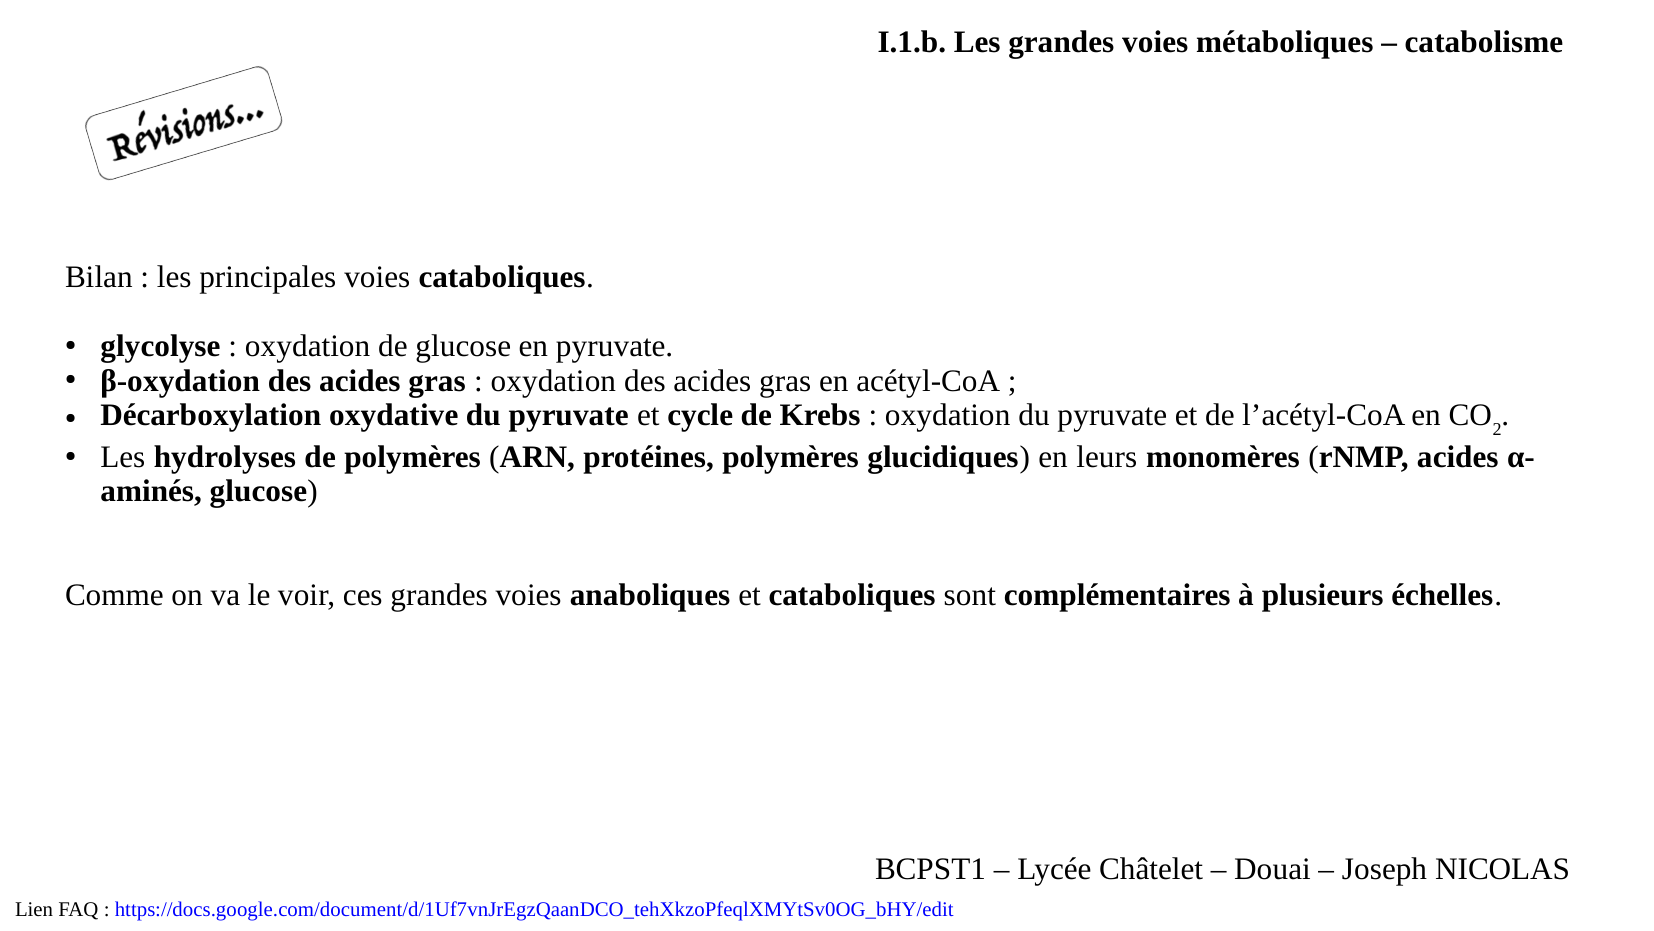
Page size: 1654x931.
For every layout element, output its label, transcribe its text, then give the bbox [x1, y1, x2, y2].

text_box Lien FAQ : https://docs.google.com/document/d/1Uf7vnJrEgzQaanDCO_tehXkzoPfeqlXMYtSv0OG_bHY/edit [0, 897, 993, 931]
text_box BCPST1 – Lycée Châtelet – Douai – Joseph NICOLAS [1536, 832, 1571, 905]
text_box Bilan : les principales voies cataboliques. glycolyse : oxydation de glucose en pyruvate. β-oxydation des acides gras : oxydation des acides gras en acétyl-CoA ; Décarboxylation oxydative du pyruvate et cycle de Krebs : oxydation du pyruvate et de l’acétyl-CoA en CO2. Les hydrolyses de polymères (ARN, protéines, polymères glucidiques) en leurs monomères (rNMP, acides α-aminés, glucose) Comme on va le voir, ces grandes voies anaboliques et cataboliques sont complémentaires à plusieurs échelles. [64, 259, 1536, 910]
picture [82, 63, 285, 183]
text_box I.1.b. Les grandes voies métaboliques – catabolisme [201, 5, 1572, 78]
